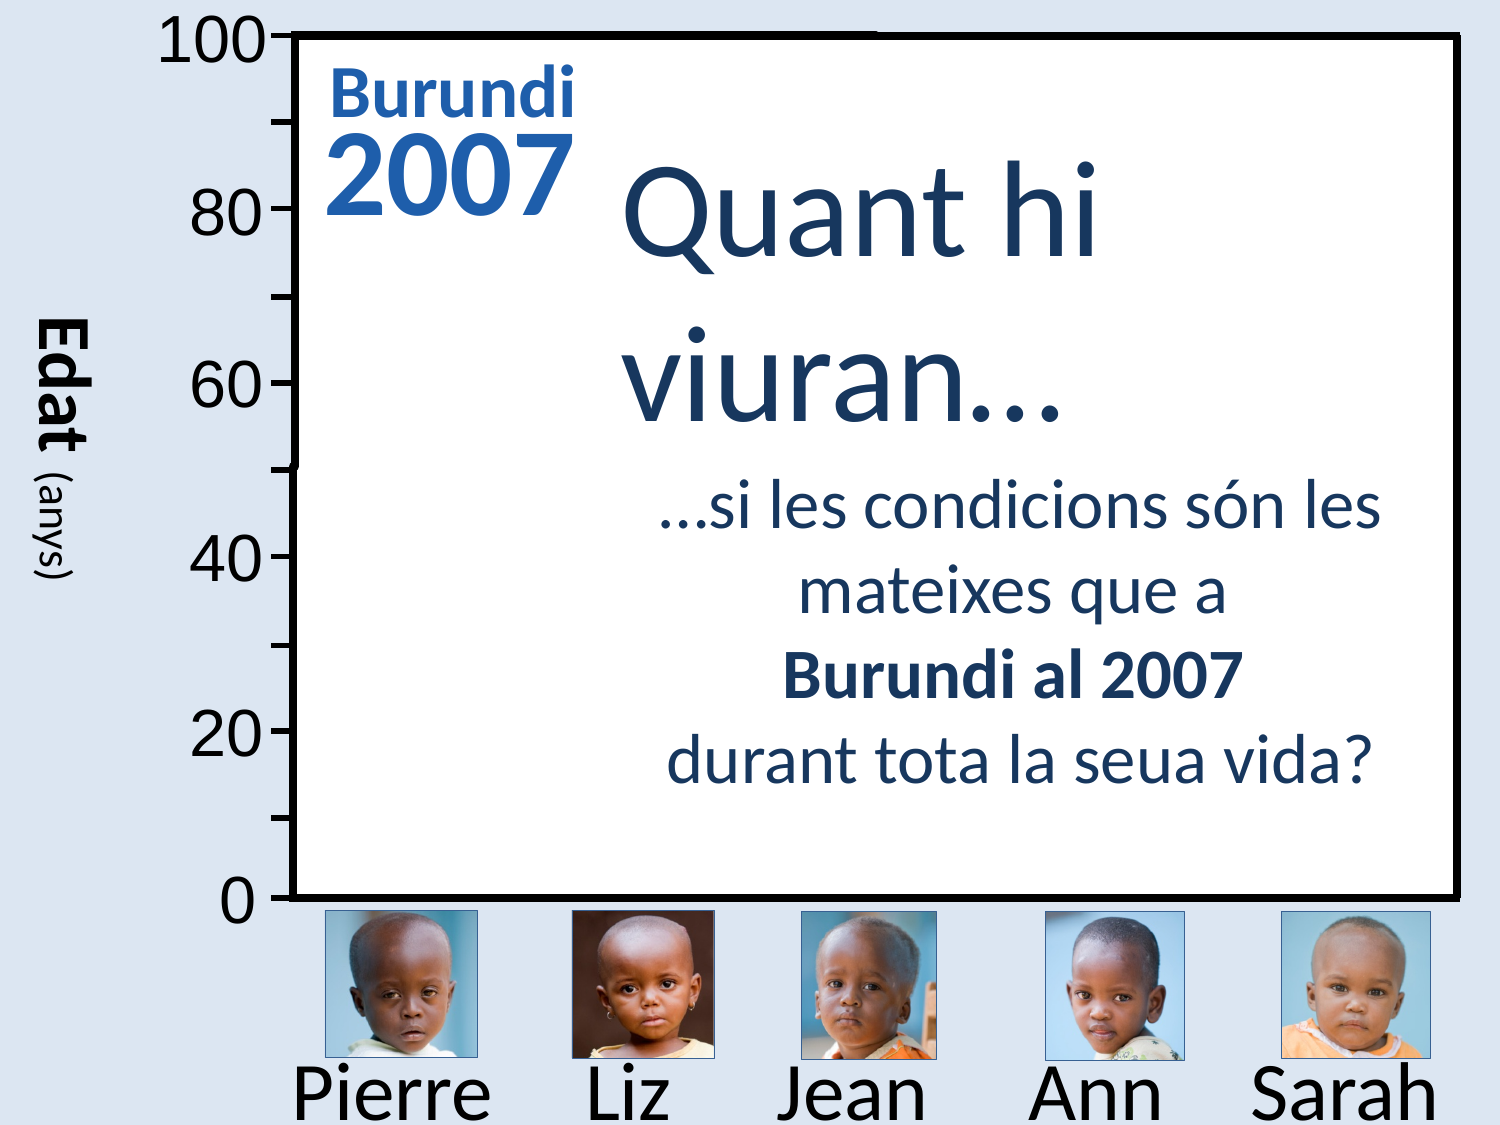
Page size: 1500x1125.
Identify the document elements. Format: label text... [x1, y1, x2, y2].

text_box 2007 [308, 83, 592, 249]
picture [571, 910, 714, 1058]
text_box Edat (anys) [17, 301, 138, 637]
text_box Ann [1013, 1029, 1190, 1125]
picture [1045, 911, 1184, 1060]
text_box Liz [570, 1029, 688, 1125]
picture [801, 911, 937, 1060]
text_box Sarah [1235, 1029, 1470, 1125]
text_box 20 [174, 682, 281, 778]
picture [1281, 911, 1431, 1058]
text_box …si les condicions són les mateixes que a Burundi al 2007 durant tota la seua vida? [605, 450, 1438, 805]
text_box [0, 0, 1500, 1125]
text_box 80 [174, 161, 281, 256]
text_box 40 [174, 507, 281, 603]
text_box Quant hi viuran… [605, 111, 1414, 457]
text_box Burundi [314, 35, 593, 141]
text_box 100 [141, 0, 283, 83]
picture [324, 910, 478, 1058]
text_box 60 [174, 333, 281, 429]
text_box Pierre [276, 1029, 512, 1125]
text_box 0 [204, 849, 283, 945]
text_box Jean [761, 1029, 962, 1125]
